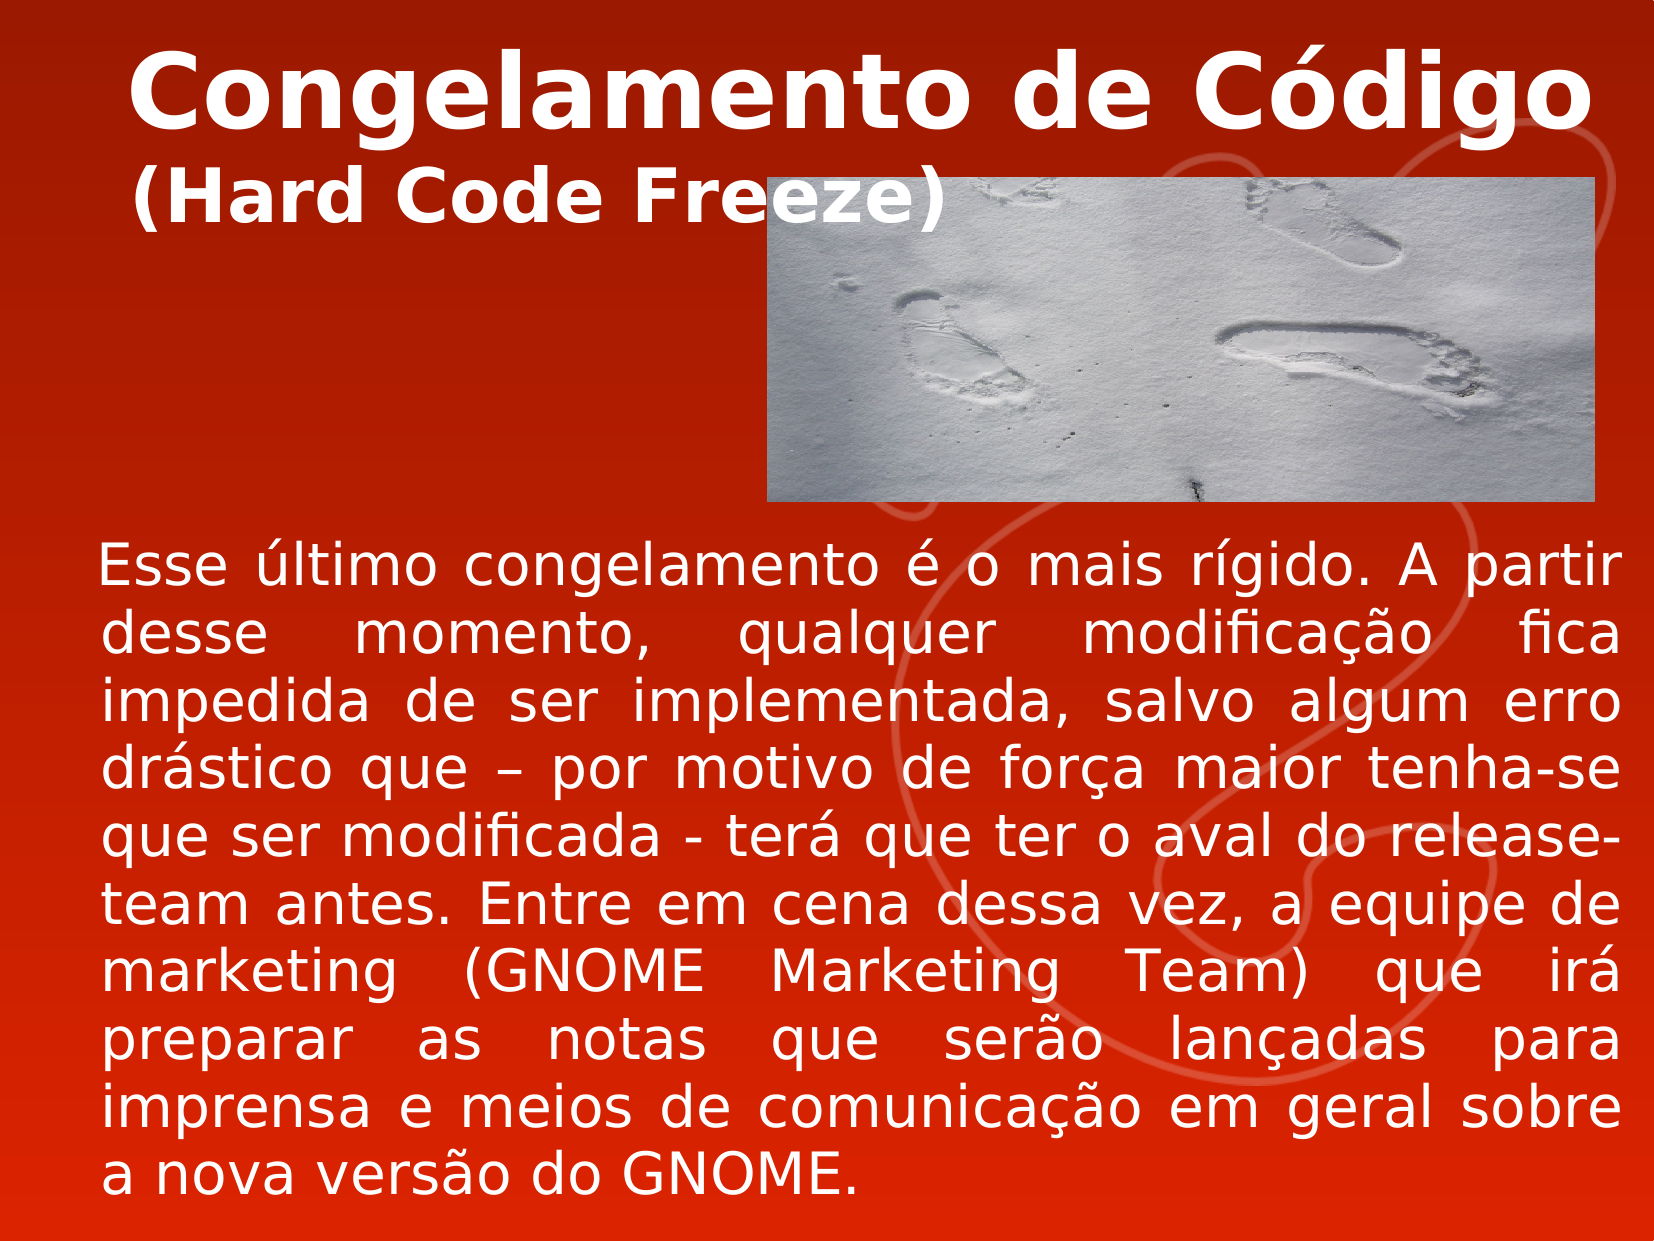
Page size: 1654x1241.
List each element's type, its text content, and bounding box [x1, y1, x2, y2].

title Congelamento de Código (Hard Code Freeze) [59, 0, 1625, 531]
list Esse último congelamento é o mais rígido. A partir desse momento, qualquer modificação fica impedida de ser implementada, salvo algum erro drástico que – por motivo de força maior tenha-se que ser modificada - terá que ter o aval do release-team antes. Entre em cena dessa vez, a equipe de marketing (GNOME Marketing Team) que irá preparar as notas que serão lançadas para imprensa e meios de comunicação em geral sobre a nova versão do GNOME. [29, 531, 1625, 1209]
